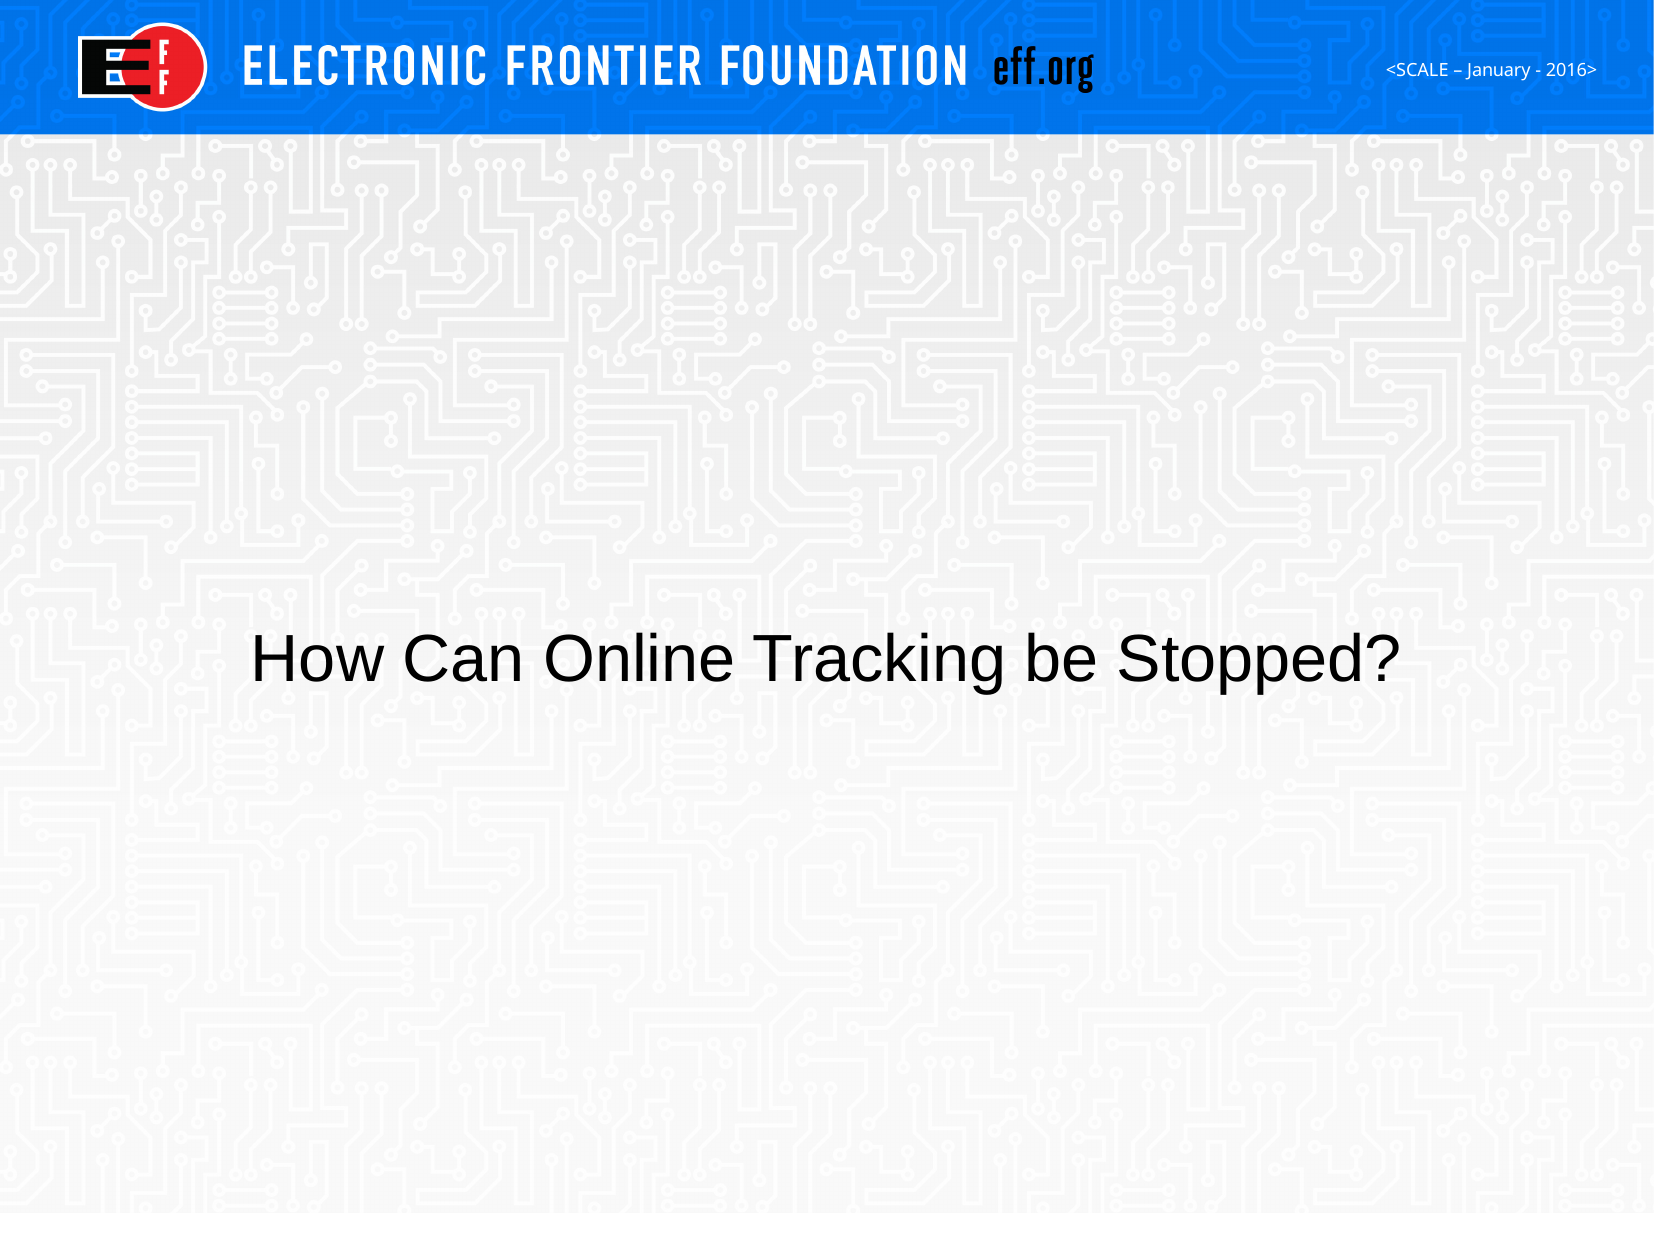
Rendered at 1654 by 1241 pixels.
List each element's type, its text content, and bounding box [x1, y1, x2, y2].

subtitle How Can Online Tracking be Stopped? [124, 179, 1530, 1138]
picture [0, 0, 1654, 1213]
